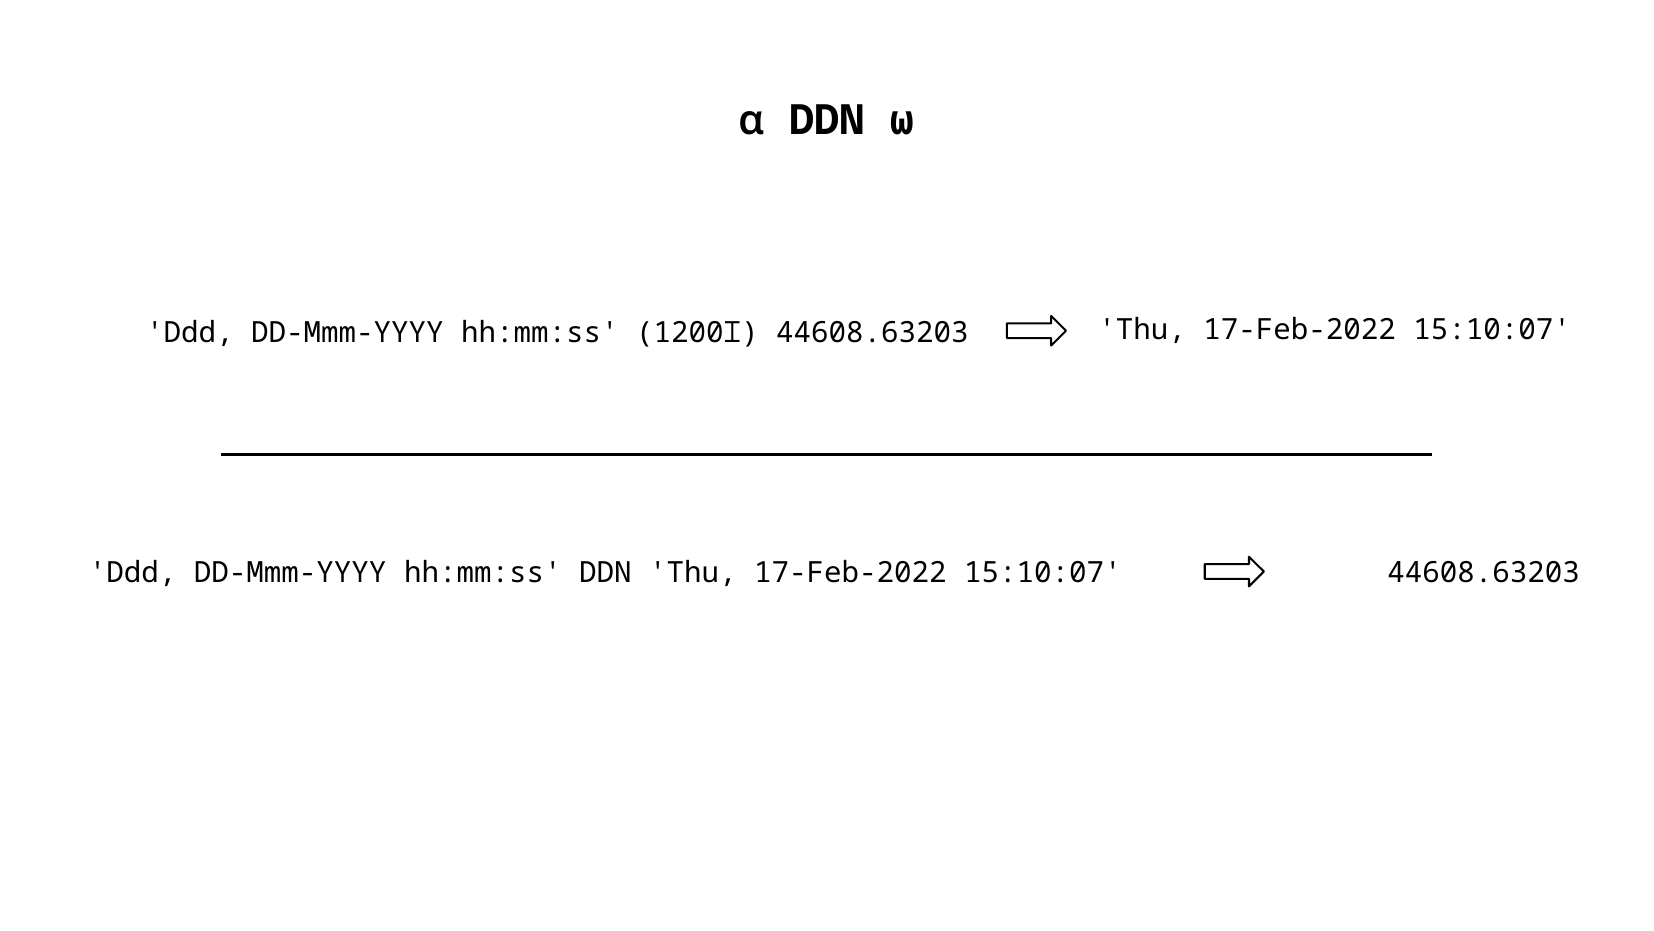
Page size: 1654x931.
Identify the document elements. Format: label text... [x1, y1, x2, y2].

text_box 44608.63203 [1269, 547, 1595, 596]
text_box 'Thu, 17-Feb-2022 15:10:07' [1054, 303, 1586, 352]
text_box 'Ddd, DD-Mmm-YYYY hh:mm:ss' DDN 'Thu, 17-Feb-2022 15:10:07' [59, 547, 1152, 596]
text_box ⍺ DDN ⍵ [664, 0, 990, 237]
text_box 'Ddd, DD-Mmm-YYYY hh:mm:ss' (1200⌶) 44608.63203 [67, 212, 984, 449]
